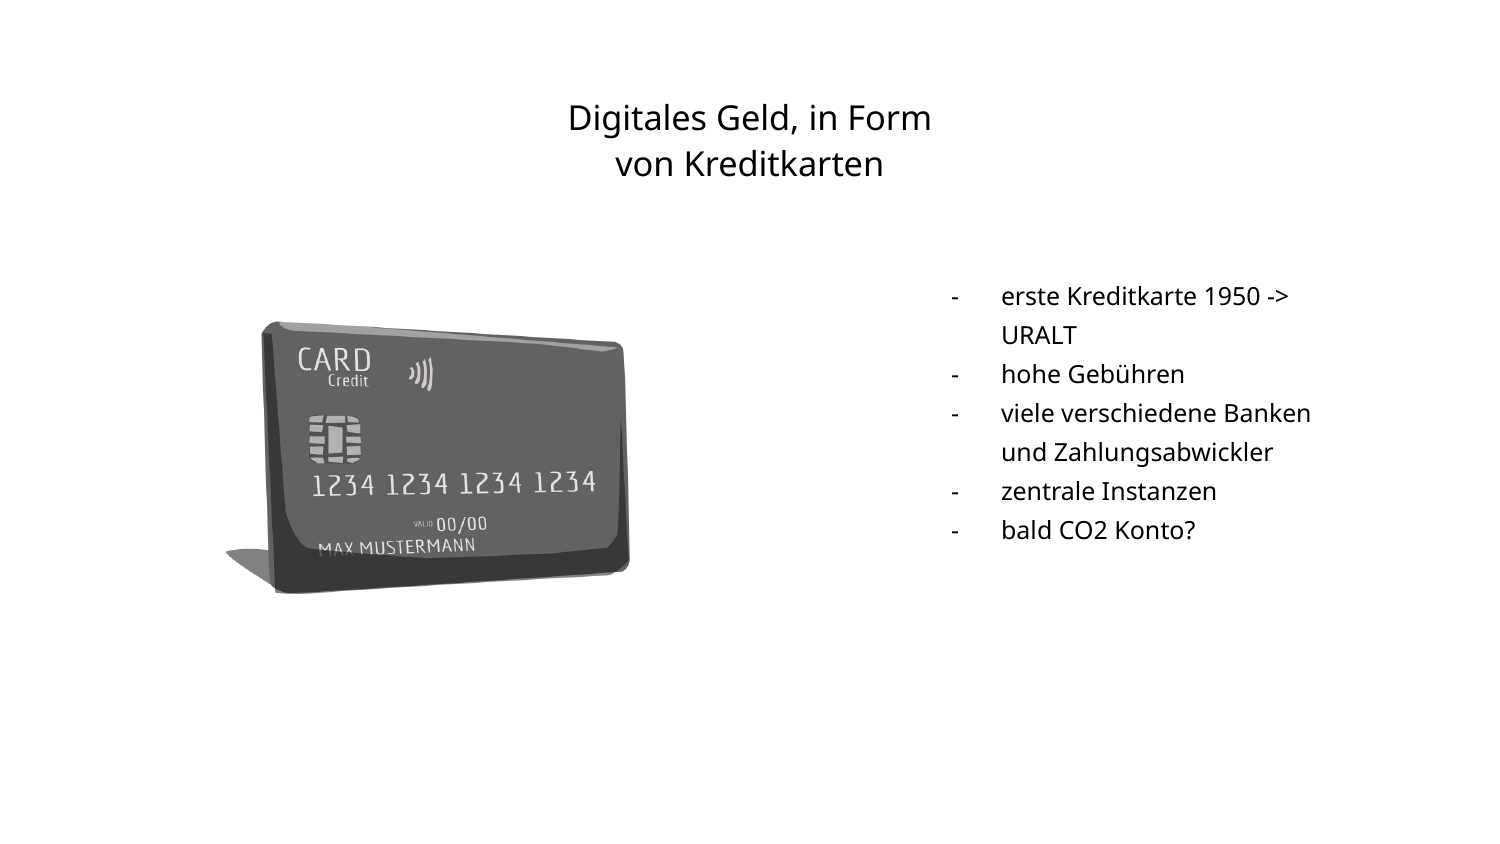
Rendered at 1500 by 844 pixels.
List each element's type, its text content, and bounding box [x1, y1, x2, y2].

picture [209, 258, 652, 637]
list erste Kreditkarte 1950 -> URALT hohe Gebühren viele verschiedene Banken und Zahlungsabwickler zentrale Instanzen bald CO2 Konto? [911, 258, 1372, 715]
title Digitales Geld, in Form von Kreditkarten [519, 77, 981, 202]
